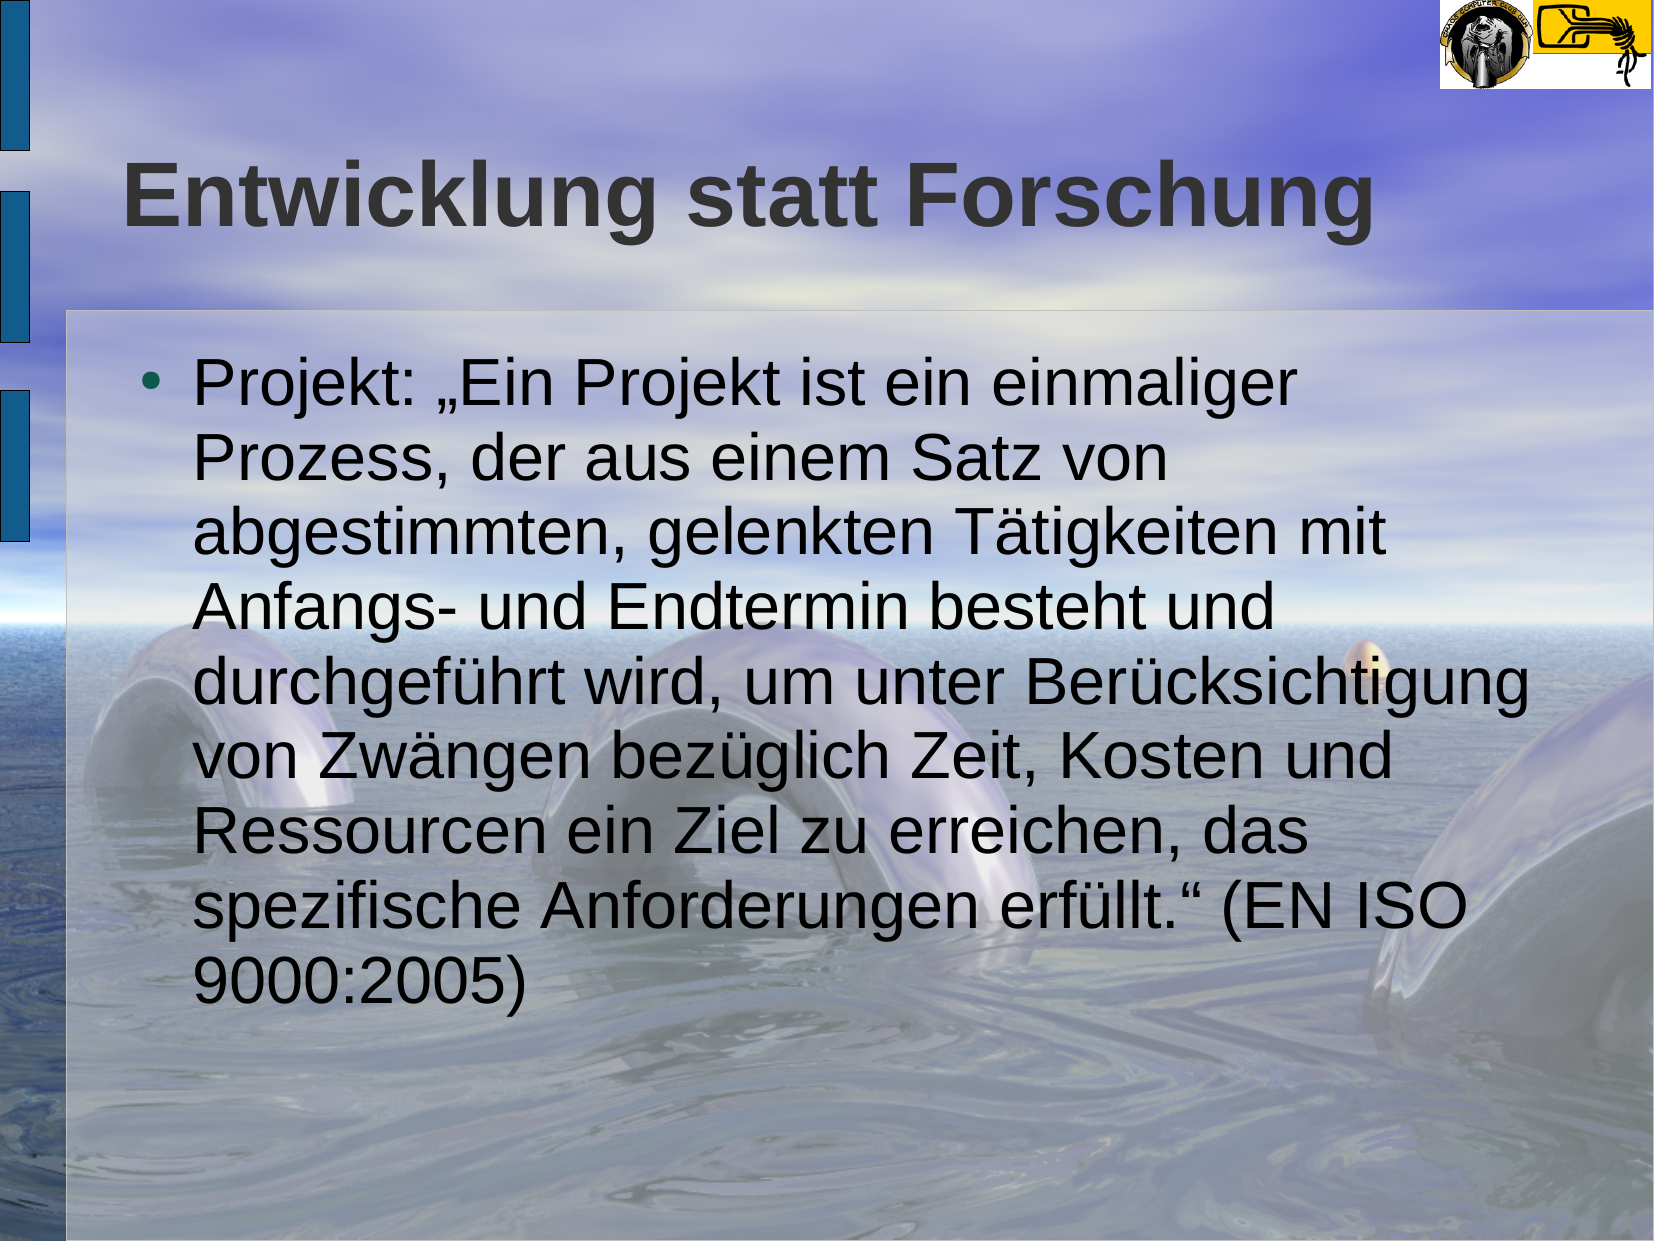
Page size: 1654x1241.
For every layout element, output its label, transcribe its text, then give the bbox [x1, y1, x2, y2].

picture [0, 0, 1654, 1241]
list Projekt: „Ein Projekt ist ein einmaliger Prozess, der aus einem Satz von abgestimmten, gelenkten Tätigkeiten mit Anfangs- und Endtermin besteht und durchgeführt wird, um unter Berücksichtigung von Zwängen bezüglich Zeit, Kosten und Ressourcen ein Ziel zu erreichen, das spezifische Anforderungen erfüllt.“ (EN ISO 9000:2005) [121, 344, 1534, 1112]
title Entwicklung statt Forschung [121, 98, 1534, 291]
